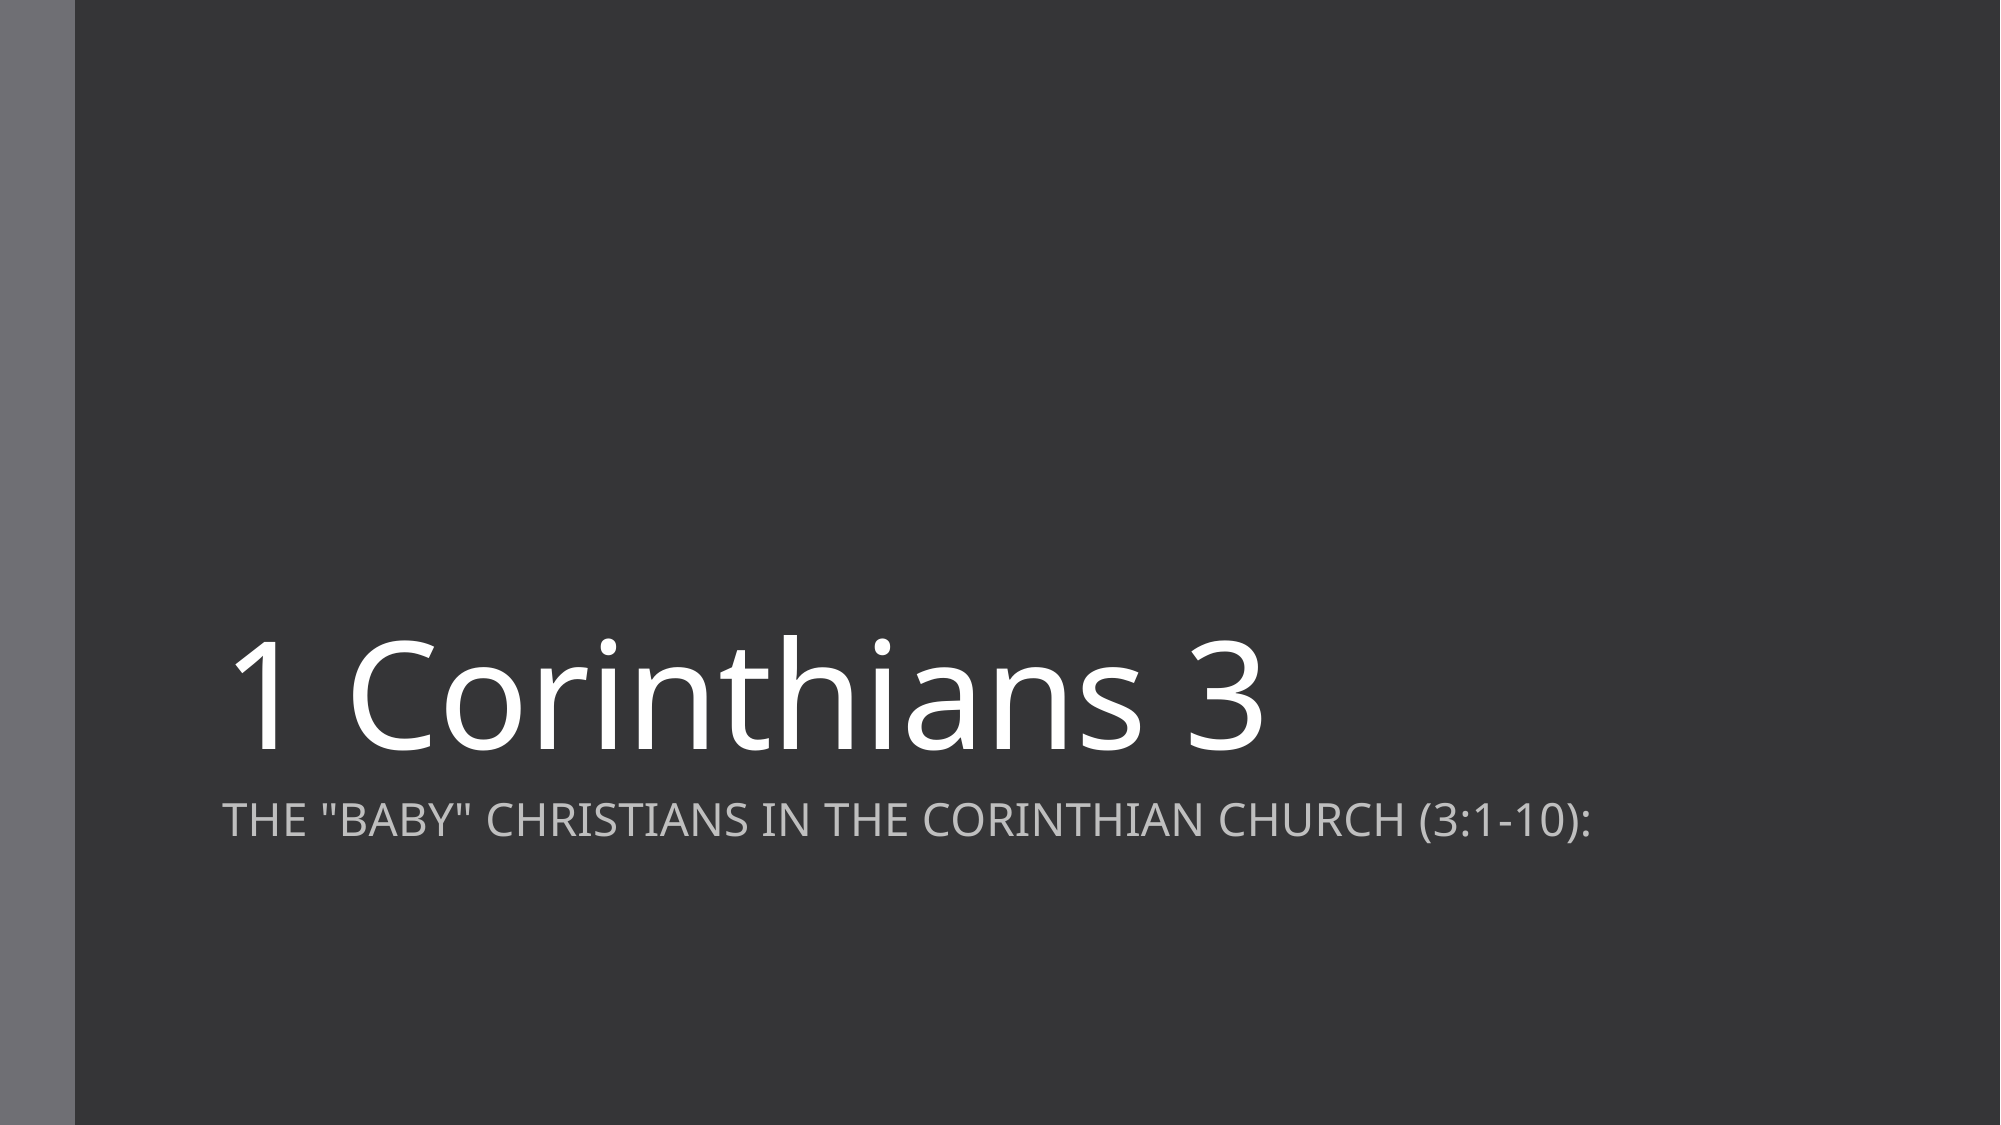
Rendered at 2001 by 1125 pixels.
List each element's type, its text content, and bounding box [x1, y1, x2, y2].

subtitle THE "BABY" CHRISTIANS IN THE CORINTHIAN CHURCH (3:1-10): [206, 787, 1752, 1066]
title 1 Corinthians 3 [206, 124, 1752, 787]
